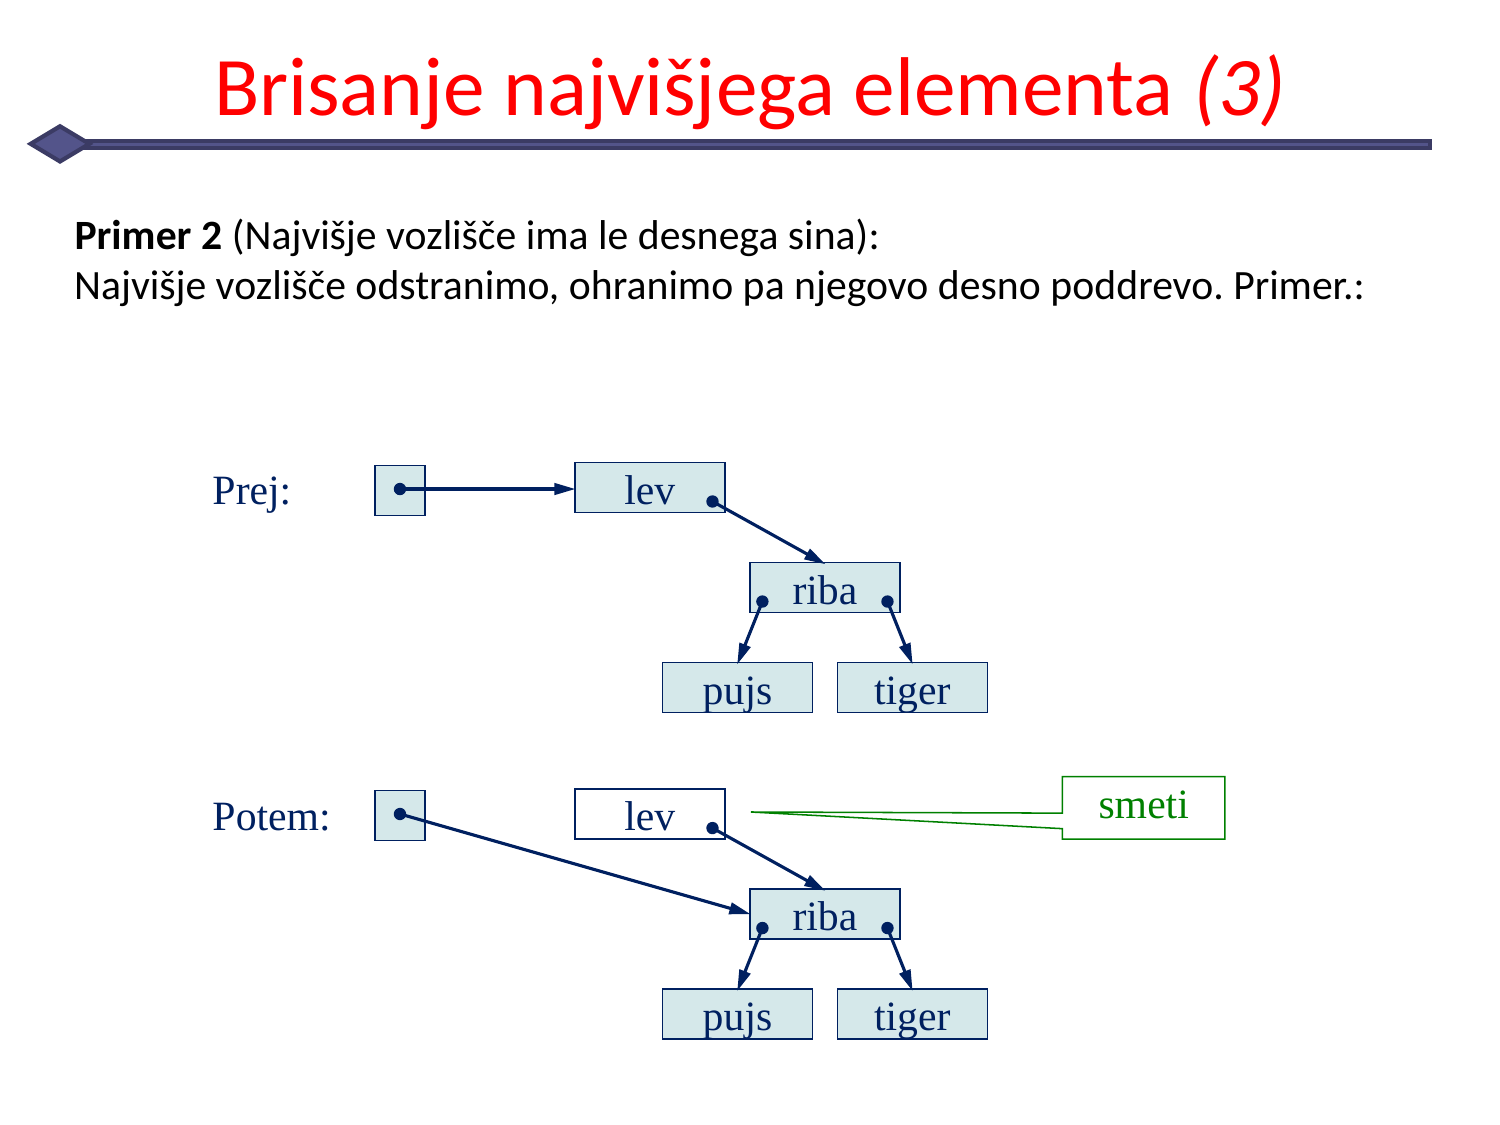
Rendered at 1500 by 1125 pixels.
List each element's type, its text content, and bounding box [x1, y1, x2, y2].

text_box [375, 465, 425, 516]
text_box lev [574, 789, 726, 840]
text_box pujs [708, 687, 718, 703]
text_box riba [750, 562, 901, 613]
text_box pujs [662, 662, 813, 713]
list Primer 2 (Najvišje vozlišče ima le desnega sina): Najvišje vozlišče odstranimo, ohranimo pa njegovo desno poddrevo. Primer.: [50, 199, 1450, 388]
text_box tiger [837, 988, 988, 1040]
text_box riba [750, 889, 901, 940]
text_box Potem: [212, 789, 338, 840]
text_box tiger [837, 662, 988, 713]
text_box lev [574, 462, 726, 513]
title Brisanje najvišjega elementa (3) [75, 23, 1426, 141]
text_box [375, 790, 425, 841]
text_box Prej: [212, 462, 338, 513]
text_box smeti [751, 776, 1225, 840]
text_box pujs [662, 988, 813, 1040]
